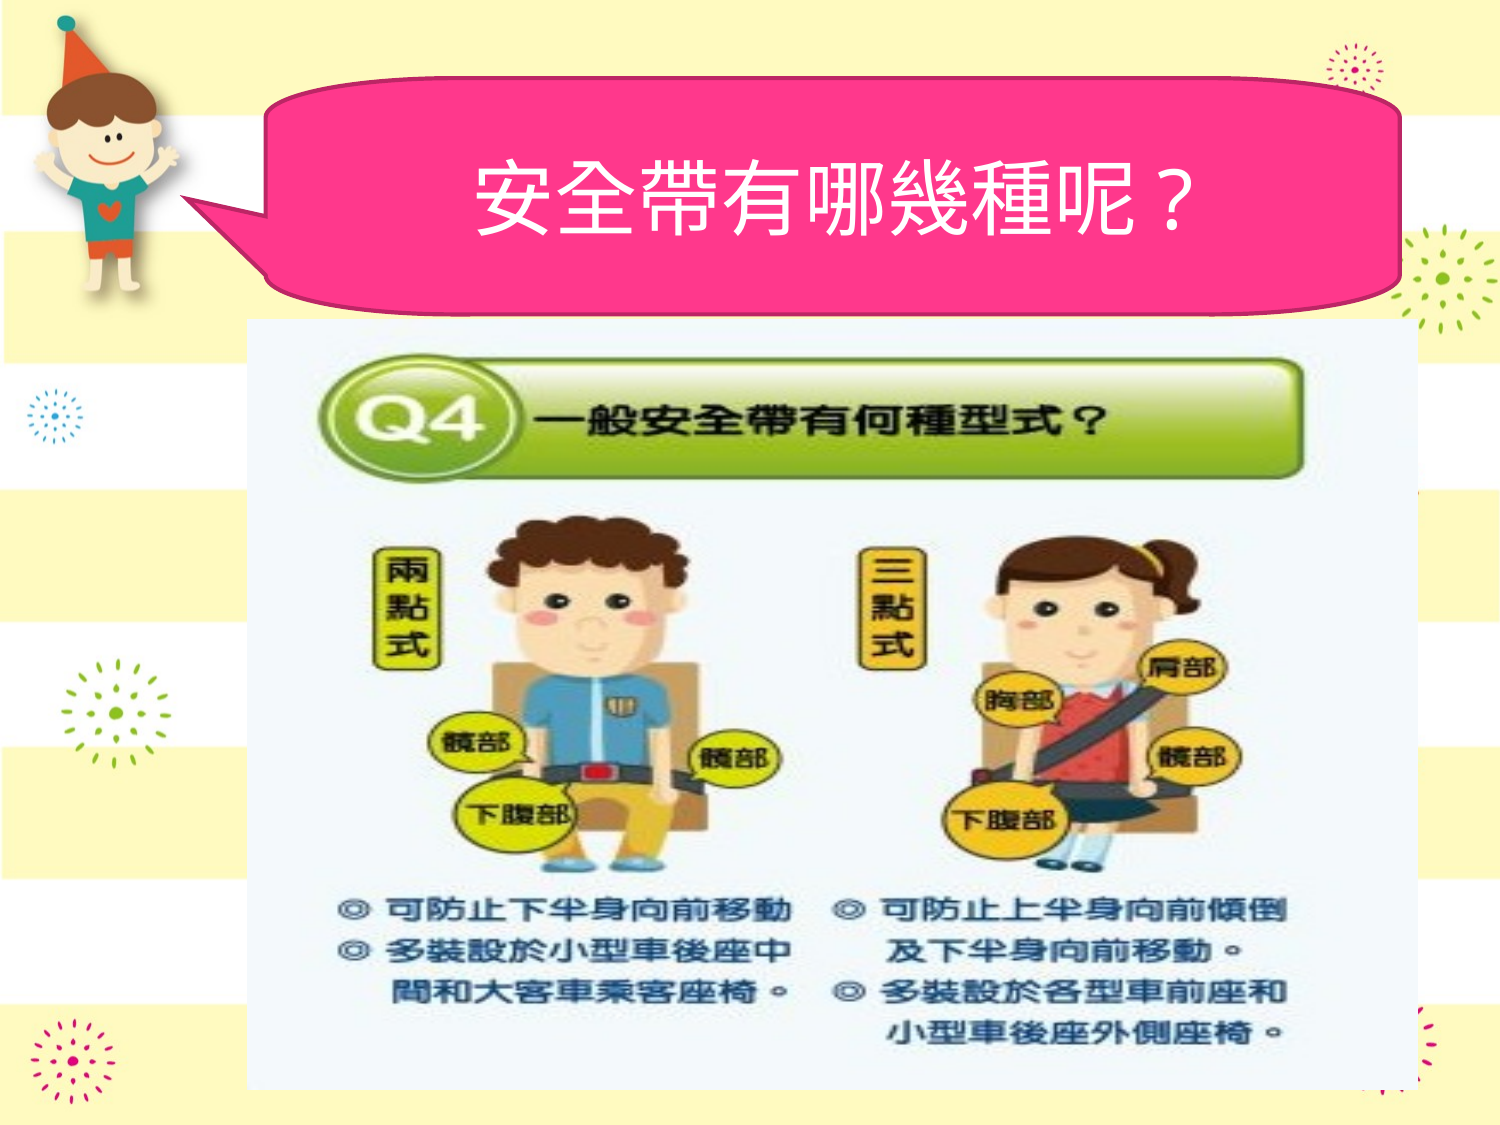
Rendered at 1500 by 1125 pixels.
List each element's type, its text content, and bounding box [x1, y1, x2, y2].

picture [0, 0, 1500, 1125]
text_box 安全帶有哪幾種呢? [186, 78, 1400, 315]
